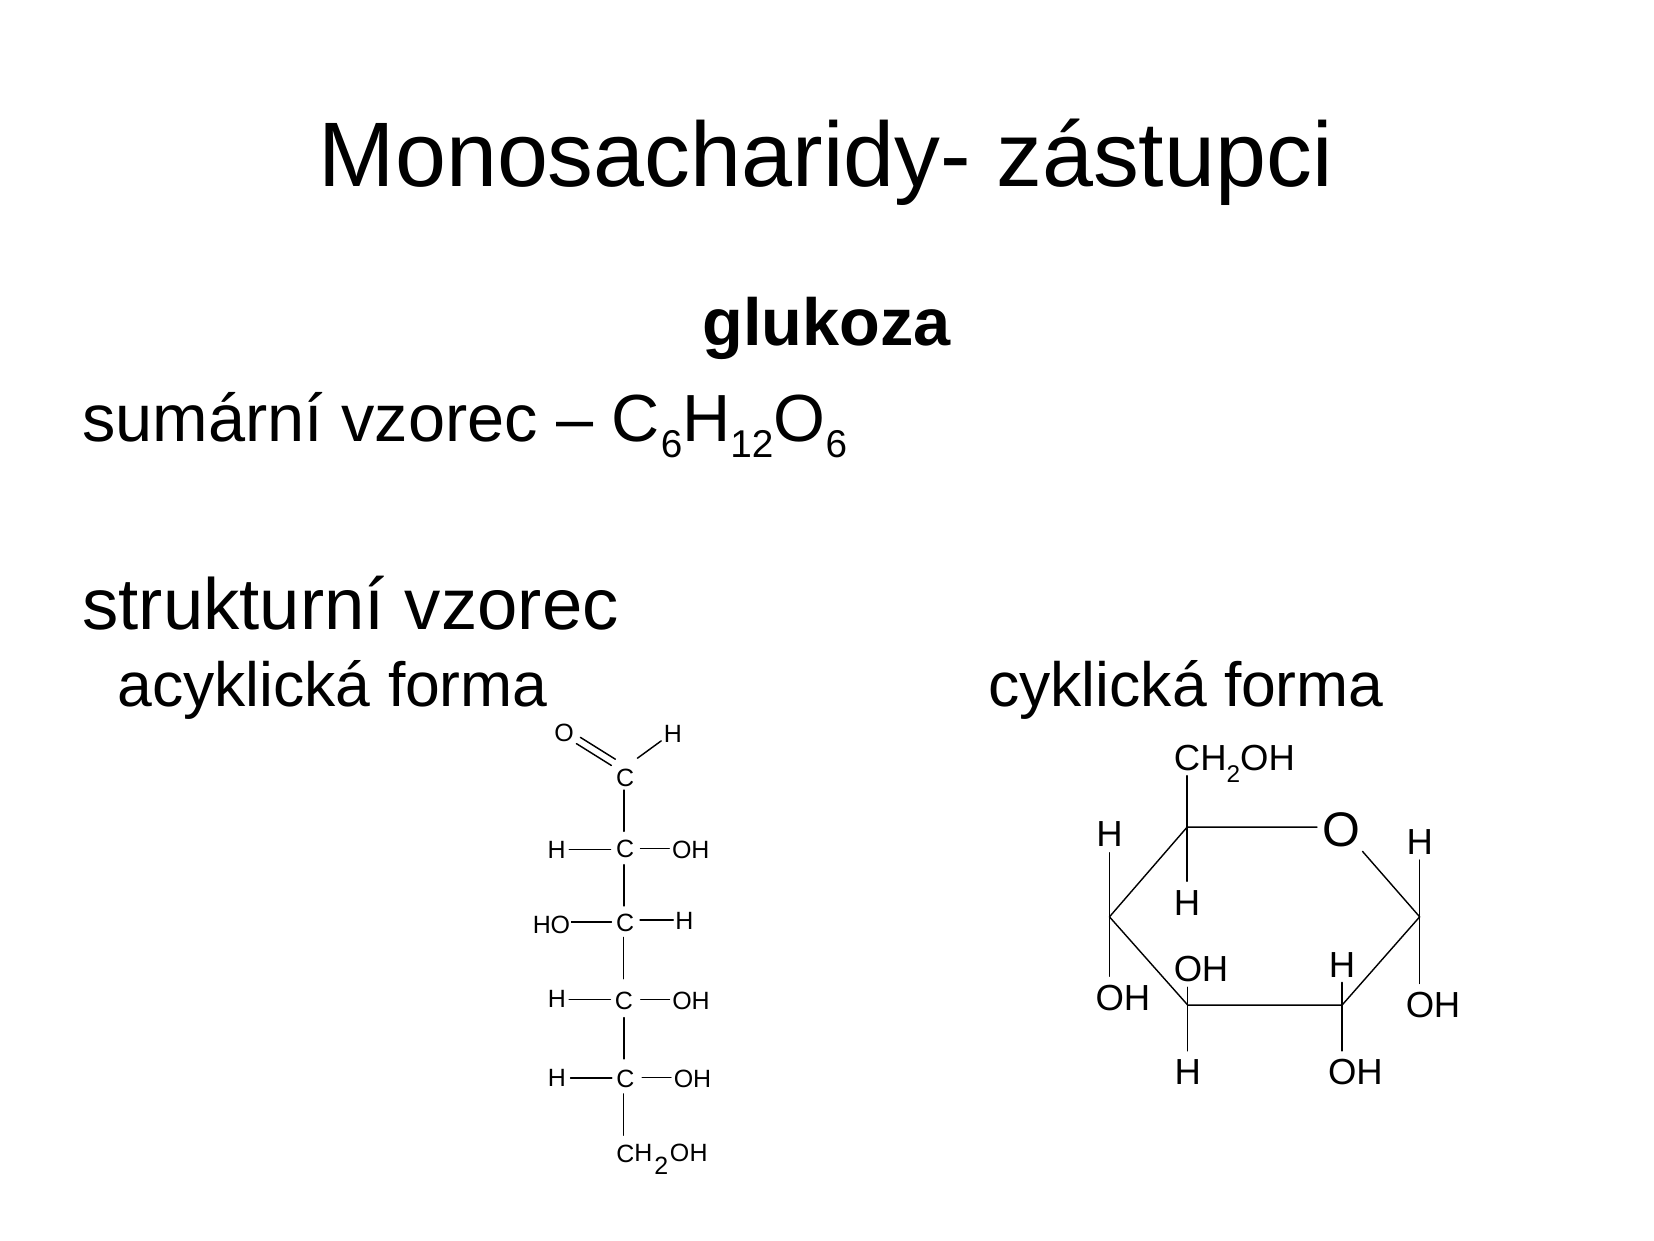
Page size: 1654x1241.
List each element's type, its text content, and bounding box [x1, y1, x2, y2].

chart [1092, 738, 1465, 1098]
chart [531, 716, 719, 1181]
subtitle glukoza sumární vzorec – C6H12O6 strukturní vzorec acyklická forma cyklická forma [82, 280, 1571, 1119]
title Monosacharidy- zástupci [82, 56, 1571, 249]
